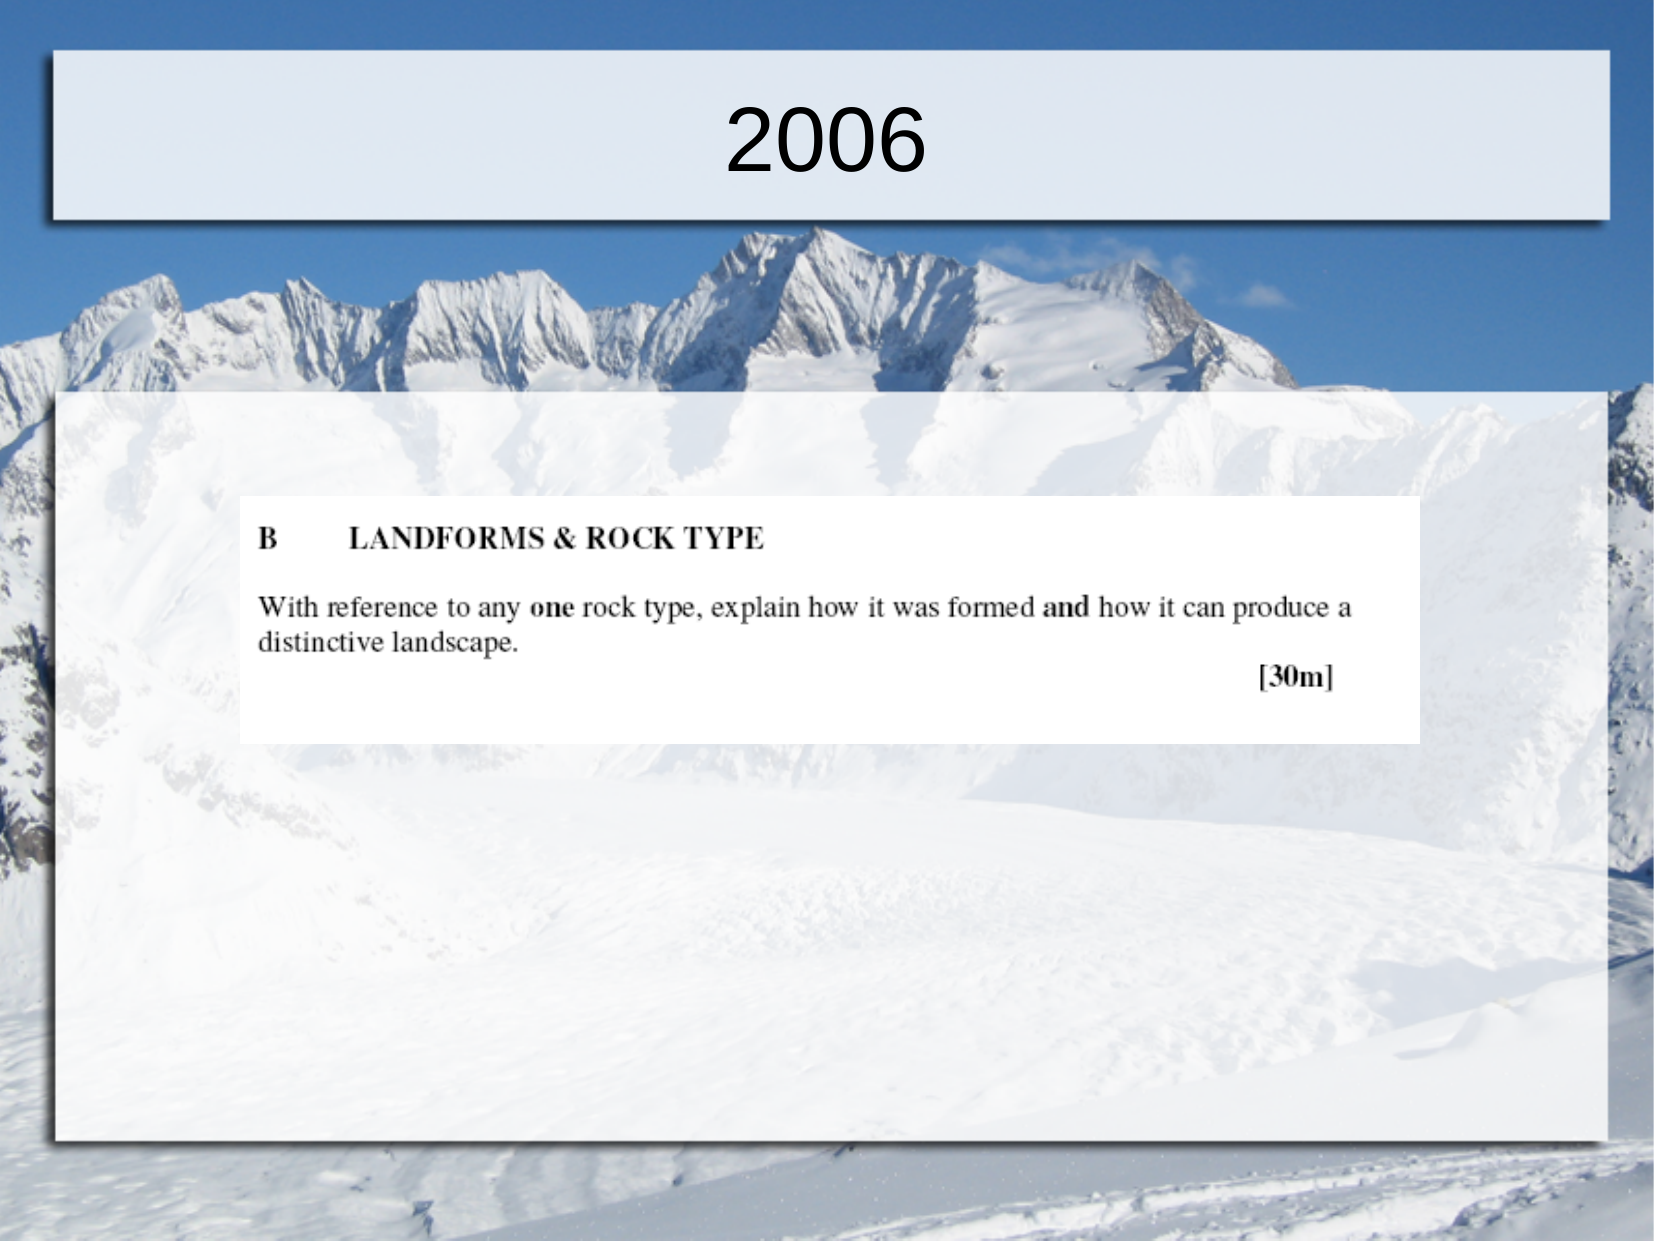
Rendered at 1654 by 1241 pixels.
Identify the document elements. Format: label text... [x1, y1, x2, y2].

picture [0, 0, 1654, 1241]
title 2006 [59, 68, 1595, 212]
